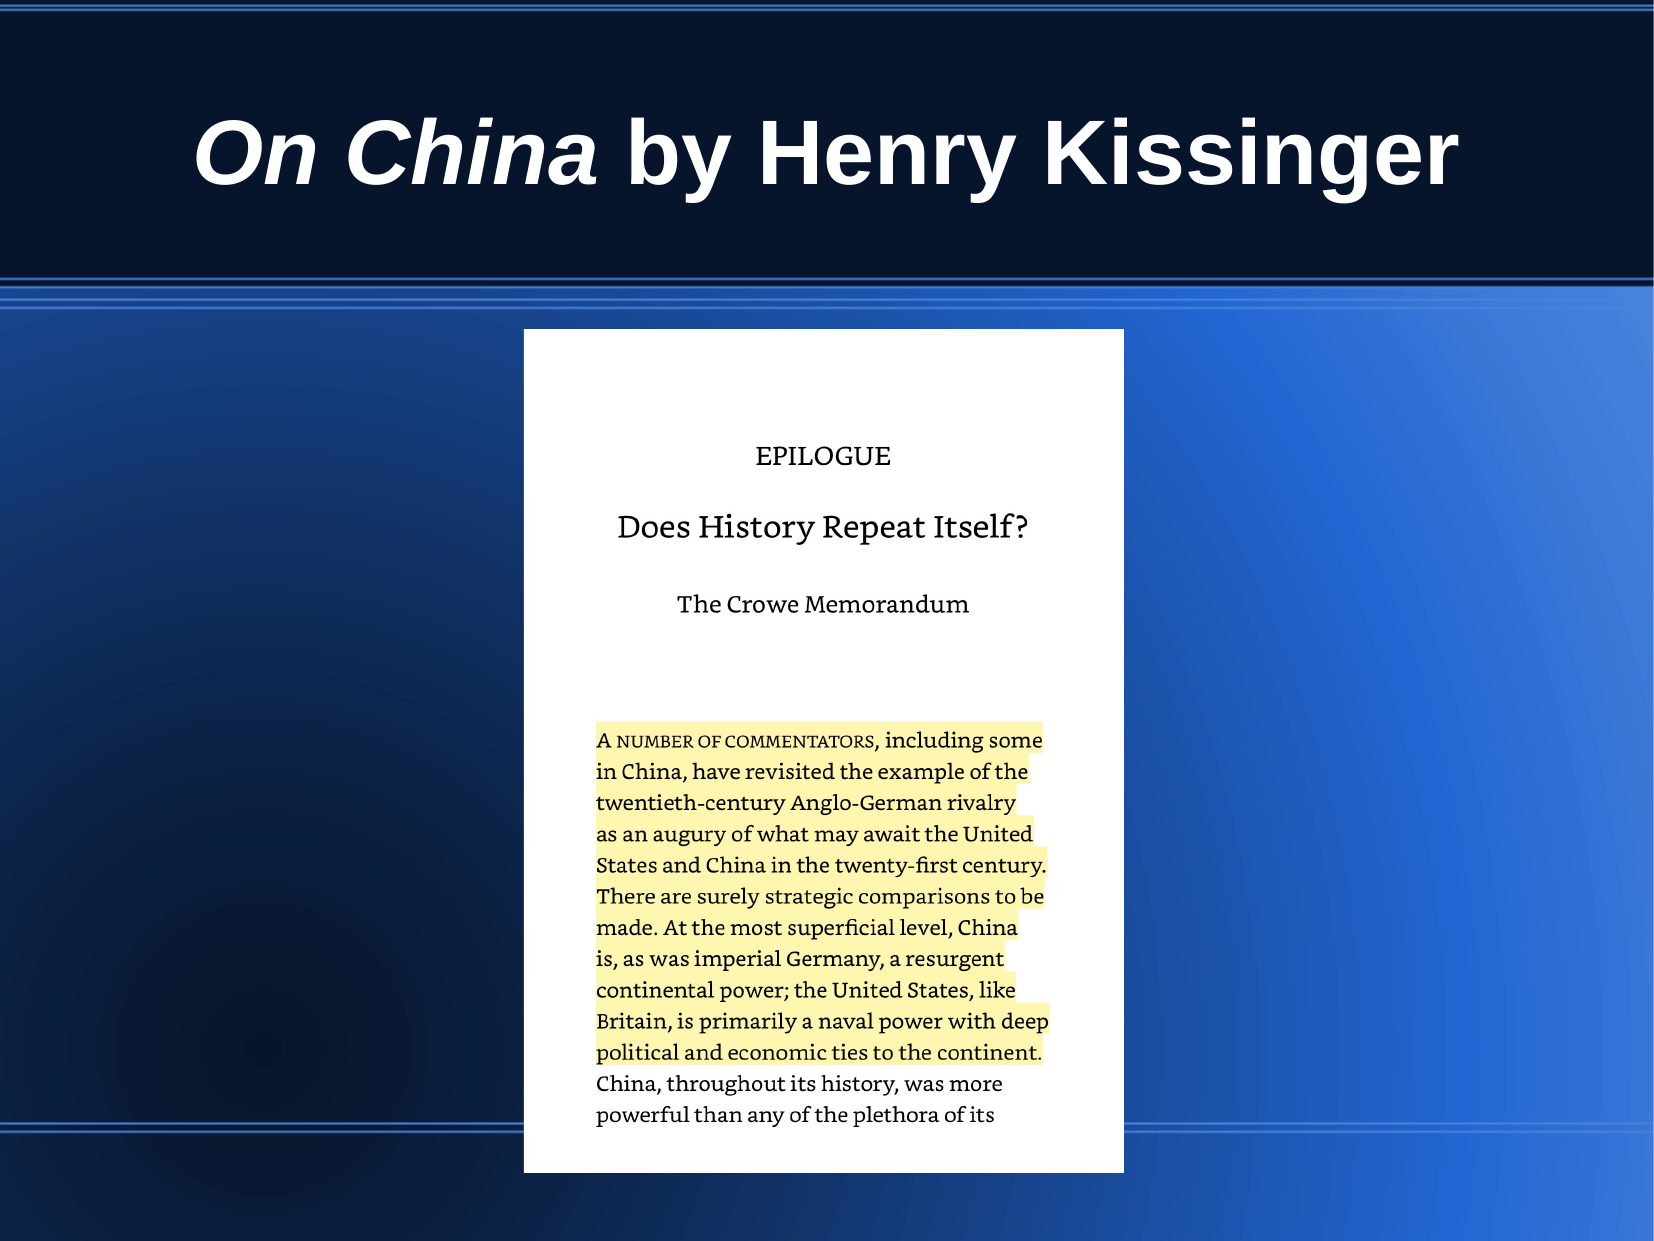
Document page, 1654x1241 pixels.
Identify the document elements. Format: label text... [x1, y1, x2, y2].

picture [0, 0, 1654, 1241]
title On China by Henry Kissinger [82, 49, 1571, 257]
